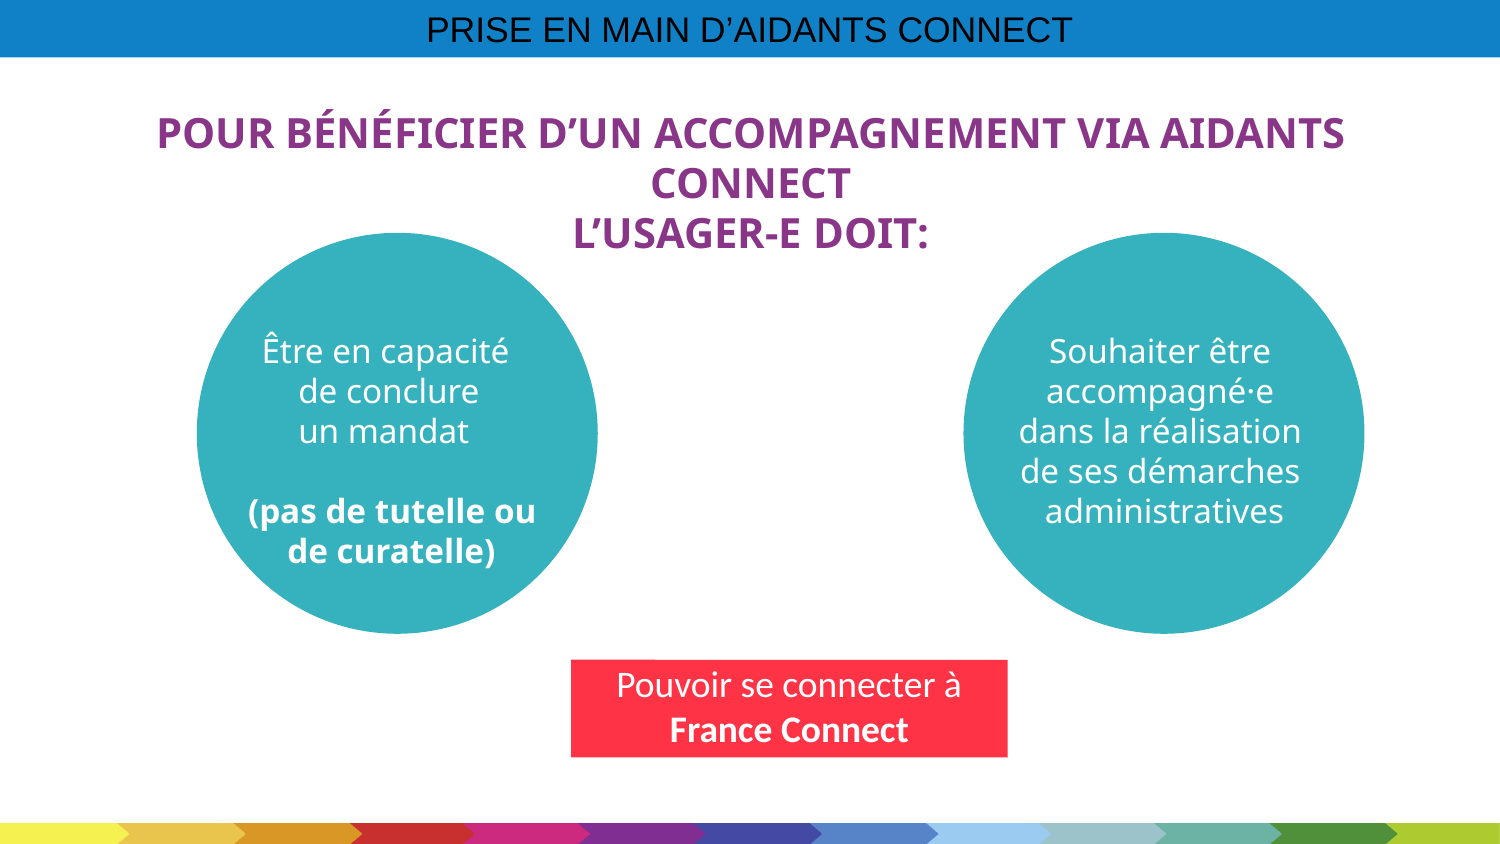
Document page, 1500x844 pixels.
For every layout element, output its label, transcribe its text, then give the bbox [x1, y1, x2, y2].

text_box Pouvoir se connecter à France Connect [571, 659, 1008, 758]
picture [0, 823, 1500, 844]
text_box Souhaiter être accompagné·e dans la réalisation de ses démarches administratives [1007, 328, 1321, 530]
text_box [250, 570, 544, 634]
title PRISE EN MAIN D’AIDANTS CONNECT [0, 0, 1500, 58]
text_box [196, 265, 598, 565]
text_box [963, 265, 1365, 634]
text_box Être en capacité de conclure un mandat (pas de tutelle ou de curatelle) [246, 327, 549, 570]
text_box POUR BÉNÉFICIER D’UN ACCOMPAGNEMENT VIA AIDANTS CONNECT L’USAGER-E DOIT: [75, 99, 1427, 265]
